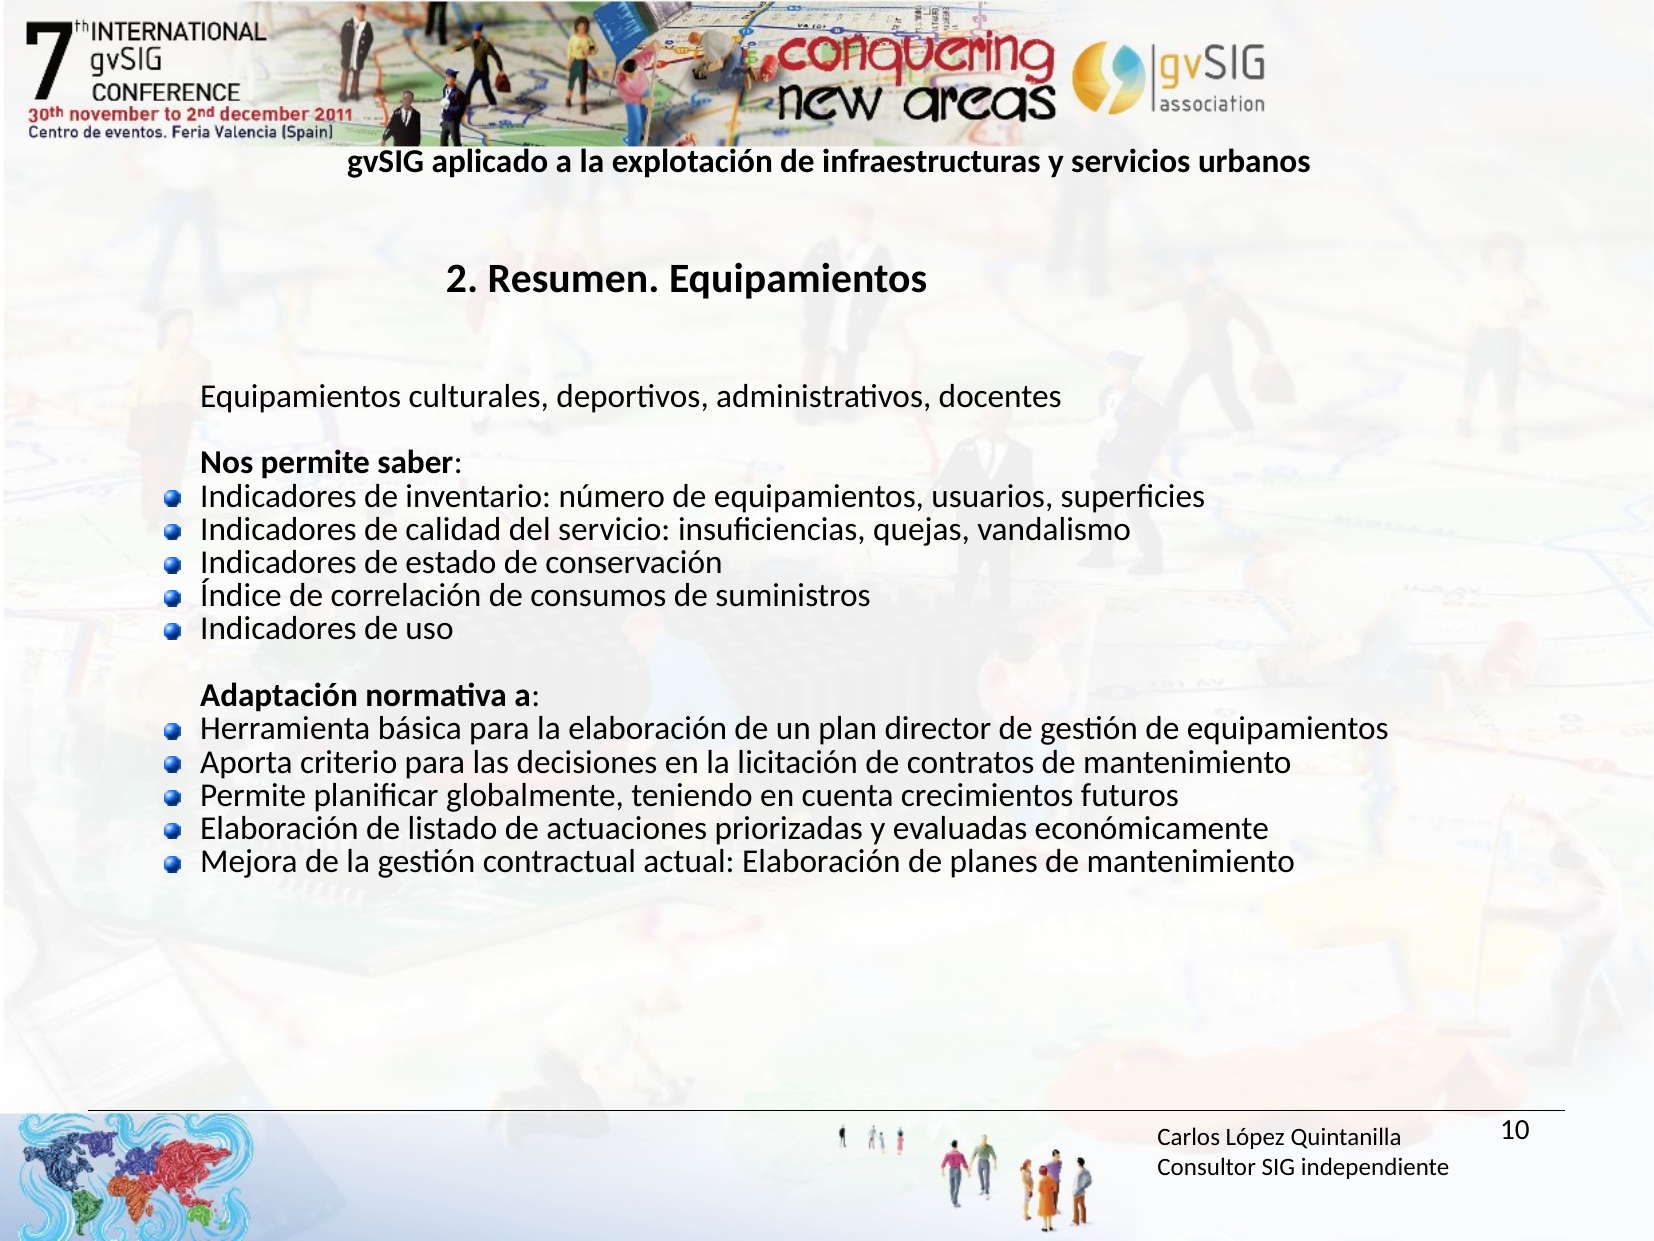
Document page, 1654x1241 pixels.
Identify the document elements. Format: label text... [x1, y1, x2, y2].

text_box 2. Resumen. Equipamientos [431, 253, 1111, 320]
picture [0, 0, 1654, 1241]
text_box [118, 360, 1536, 488]
text_box Equipamientos culturales, deportivos, administrativos, docentes Nos permite saber: Indicadores de inventario: número de equipamientos, usuarios, superficies Indicadores de calidad del servicio: insuficiencias, quejas, vandalismo Indicadores de estado de conservación Índice de correlación de consumos de suministros Indicadores de uso Adaptación normativa a: Herramienta básica para la elaboración de un plan director de gestión de equipamientos Aporta criterio para las decisiones en la licitación de contratos de mantenimiento Permite planificar globalmente, teniendo en cuenta crecimientos futuros Elaboración de listado de actuaciones priorizadas y evaluadas económicamente Mejora de la gestión contractual actual: Elaboración de planes de mantenimiento [150, 375, 1406, 1002]
text_box <number> [1485, 1110, 1638, 1161]
title gvSIG aplicado a la explotación de infraestructuras y servicios urbanos [76, 131, 1583, 187]
title Carlos López Quintanilla Consultor SIG independiente [1142, 1112, 1527, 1203]
